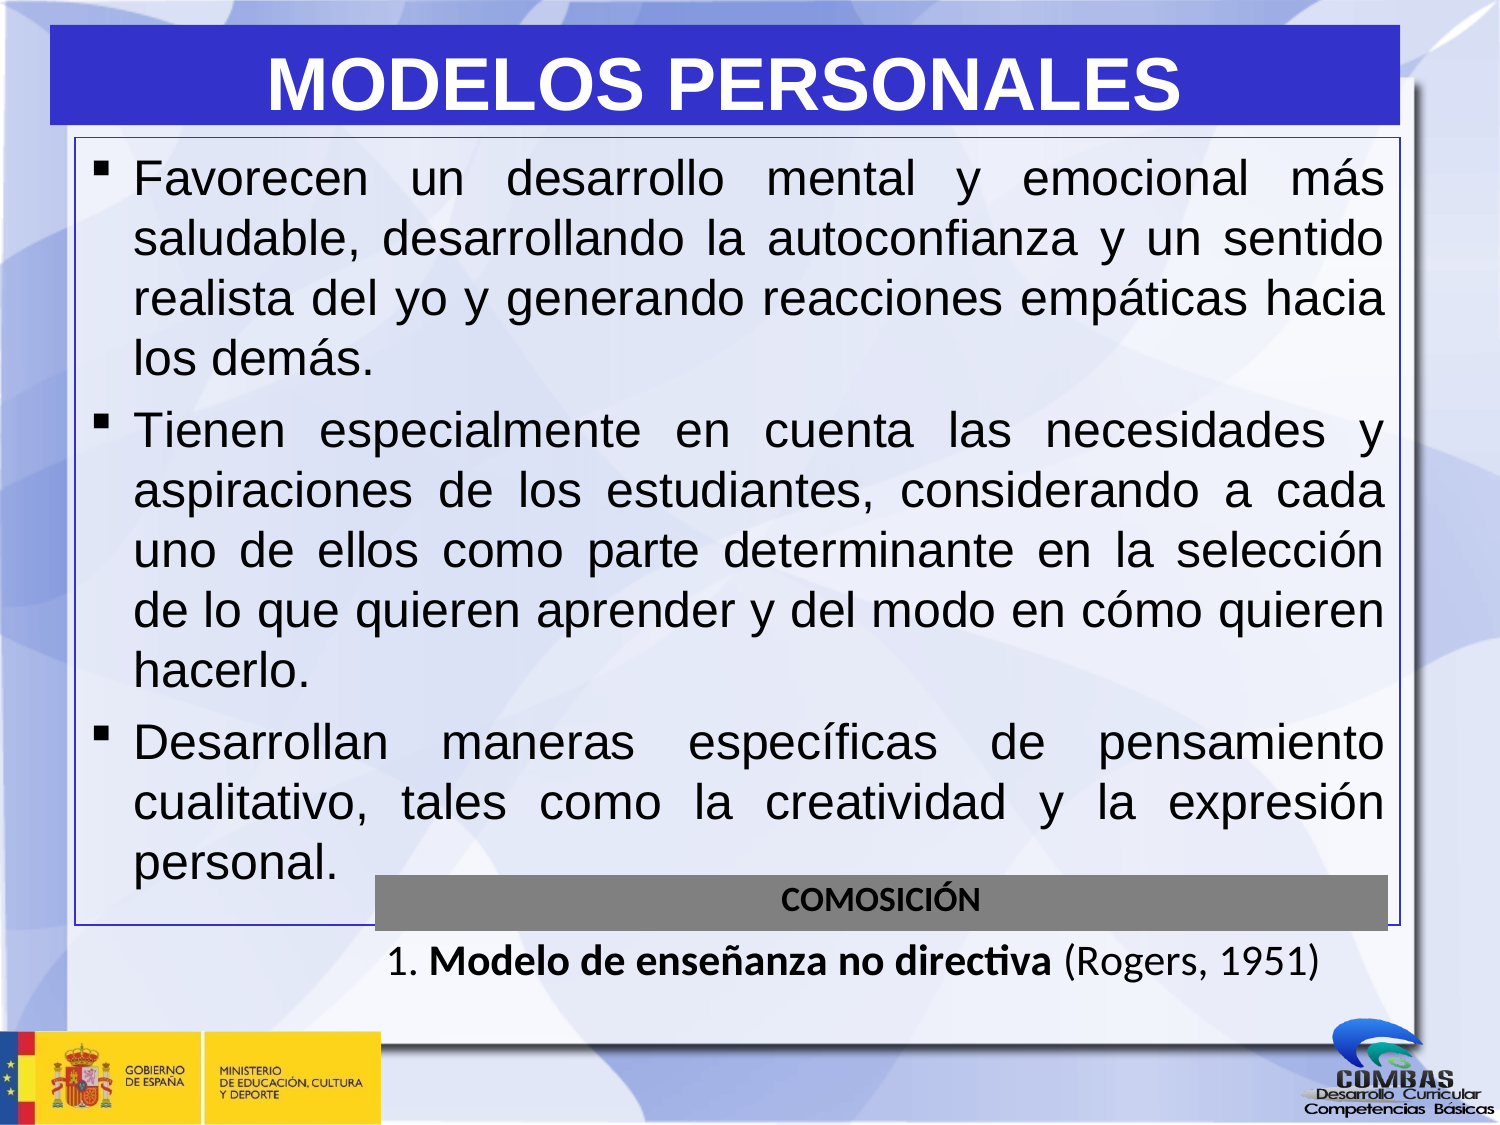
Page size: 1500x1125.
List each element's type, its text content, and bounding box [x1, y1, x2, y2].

picture [0, 0, 1500, 1125]
table_header COMOSICIÓN [375, 875, 1388, 931]
text_box Favorecen un desarrollo mental y emocional más saludable, desarrollando la autoconfianza y un sentido realista del yo y generando reacciones empáticas hacia los demás. Tienen especialmente en cuenta las necesidades y aspiraciones de los estudiantes, considerando a cada uno de ellos como parte determinante en la selección de lo que quieren aprender y del modo en cómo quieren hacerlo. Desarrollan maneras específicas de pensamiento cualitativo, tales como la creatividad y la expresión personal. [74, 137, 1401, 925]
text_box MODELOS PERSONALES [50, 24, 1401, 126]
table_cell 1. Modelo de enseñanza no directiva (Rogers, 1951) [375, 931, 1388, 1013]
